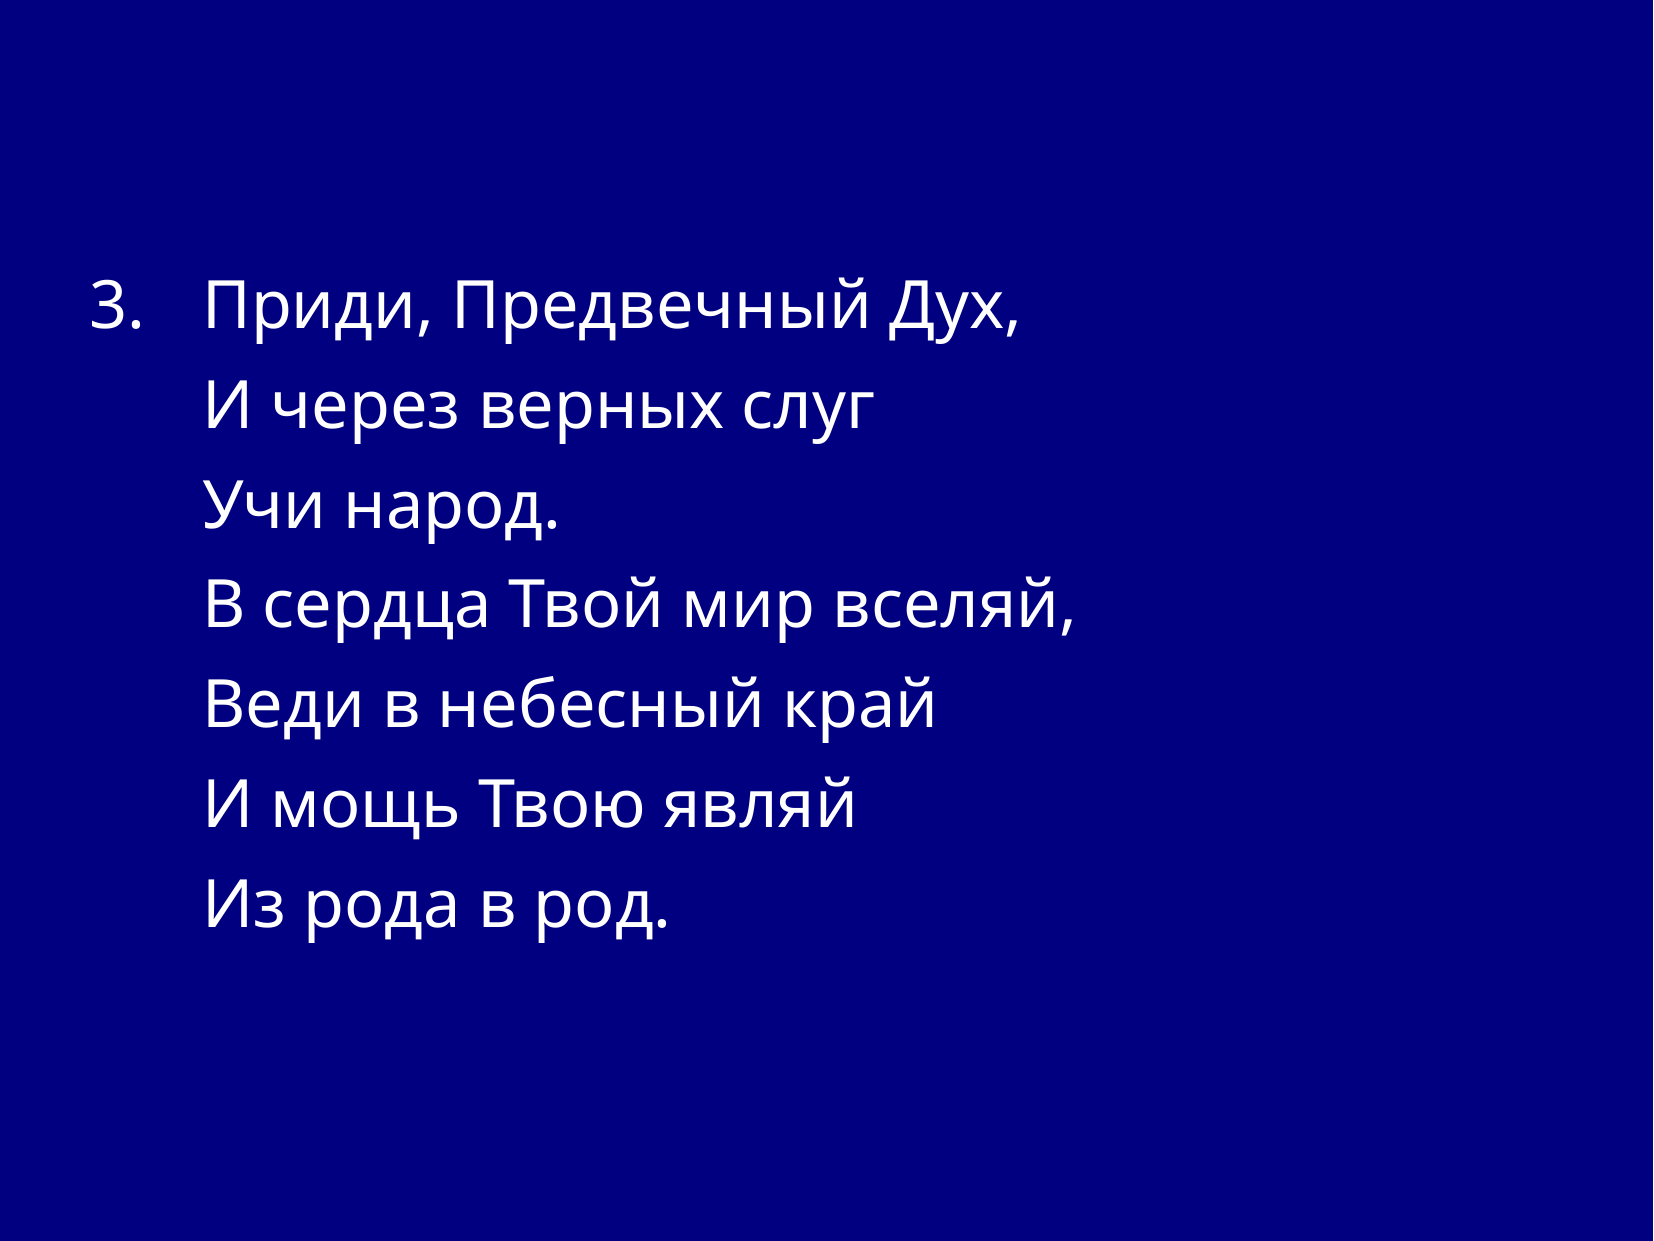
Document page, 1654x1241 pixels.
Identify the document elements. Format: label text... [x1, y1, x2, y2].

text_box 3. Приди, Предвечный Дух, И через верных слуг Учи народ. В сердца Твой мир вселяй, Веди в небесный край И мощь Твою являй Из рода в род. [75, 150, 1576, 1163]
